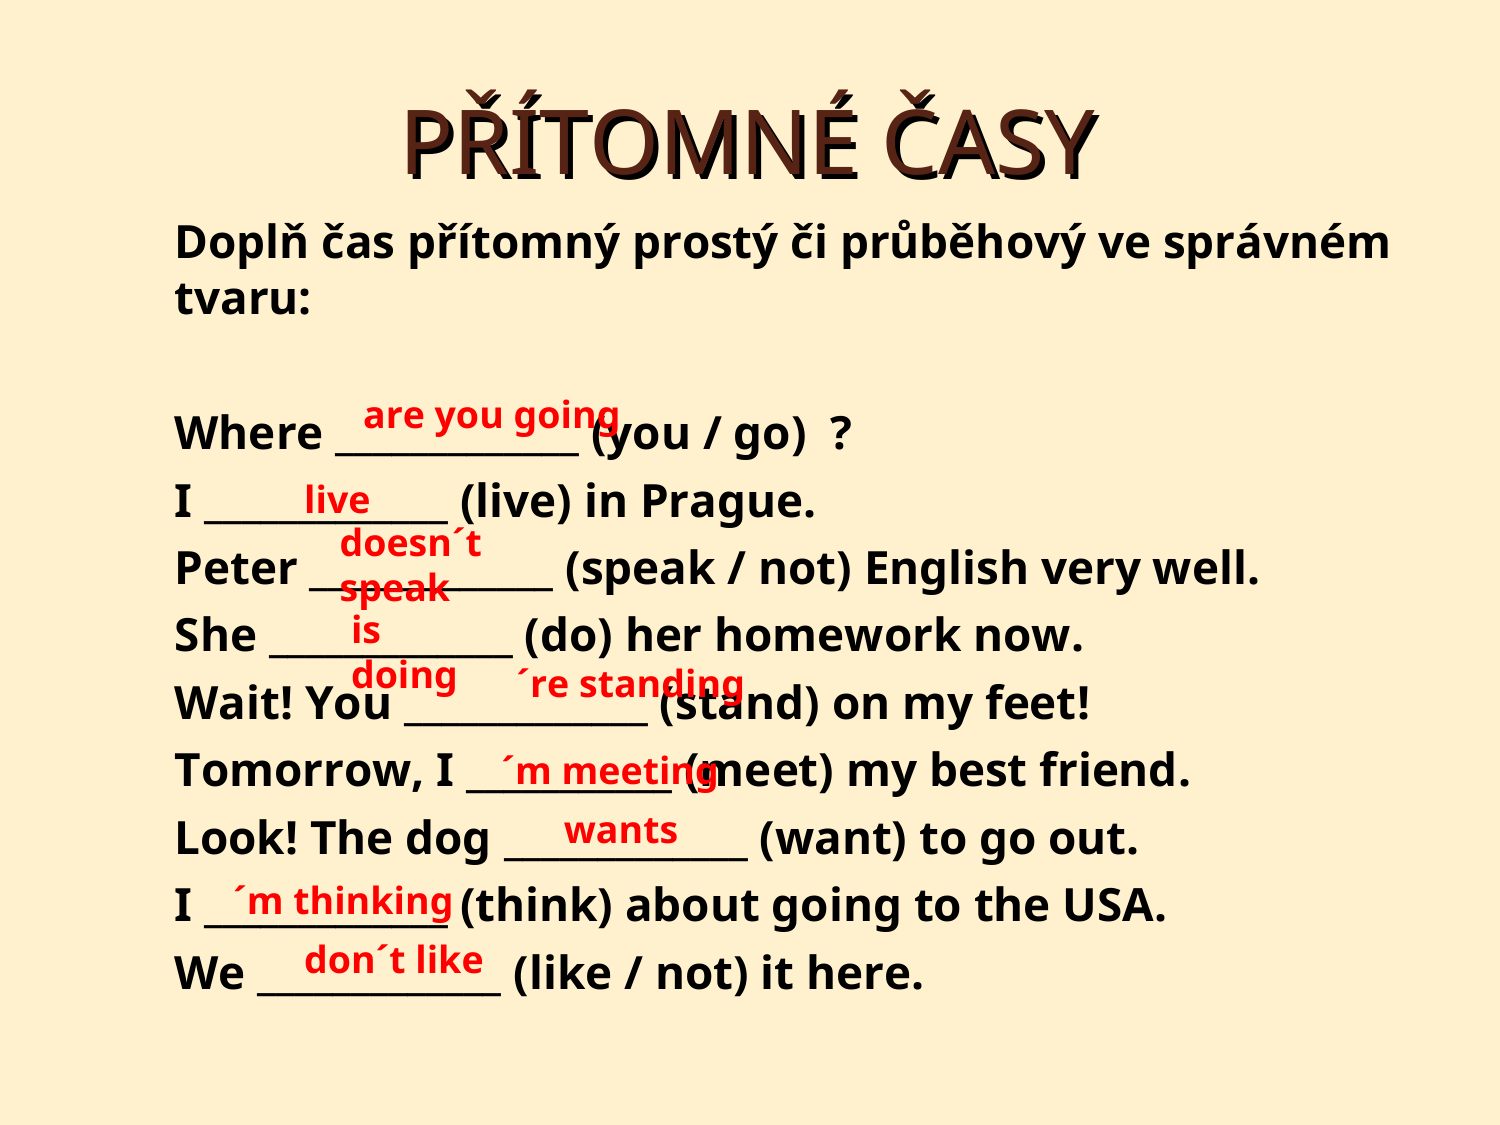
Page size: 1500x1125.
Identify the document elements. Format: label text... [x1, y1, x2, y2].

text_box ´re standing [501, 652, 774, 713]
text_box Doplň čas přítomný prostý či průběhový ve správném tvaru: Where _____________ (you / go) ? I _____________ (live) in Prague. Peter _____________ (speak / not) English very well. She _____________ (do) her homework now. Wait! You _____________ (stand) on my feet! Tomorrow, I ___________ (meet) my best friend. Look! The dog _____________ (want) to go out. I _____________ (think) about going to the USA. We _____________ (like / not) it here. [100, 233, 1459, 1125]
text_box live [289, 467, 414, 529]
text_box are you going [348, 383, 644, 444]
text_box wants [549, 798, 727, 860]
text_box ´m meeting [486, 739, 759, 800]
text_box don´t like [289, 928, 526, 990]
text_box is doing [336, 597, 502, 704]
text_box PŘÍTOMNÉ ČASY [29, 45, 1466, 233]
text_box ´m thinking [218, 869, 502, 930]
text_box doesn´t speak [324, 510, 609, 617]
